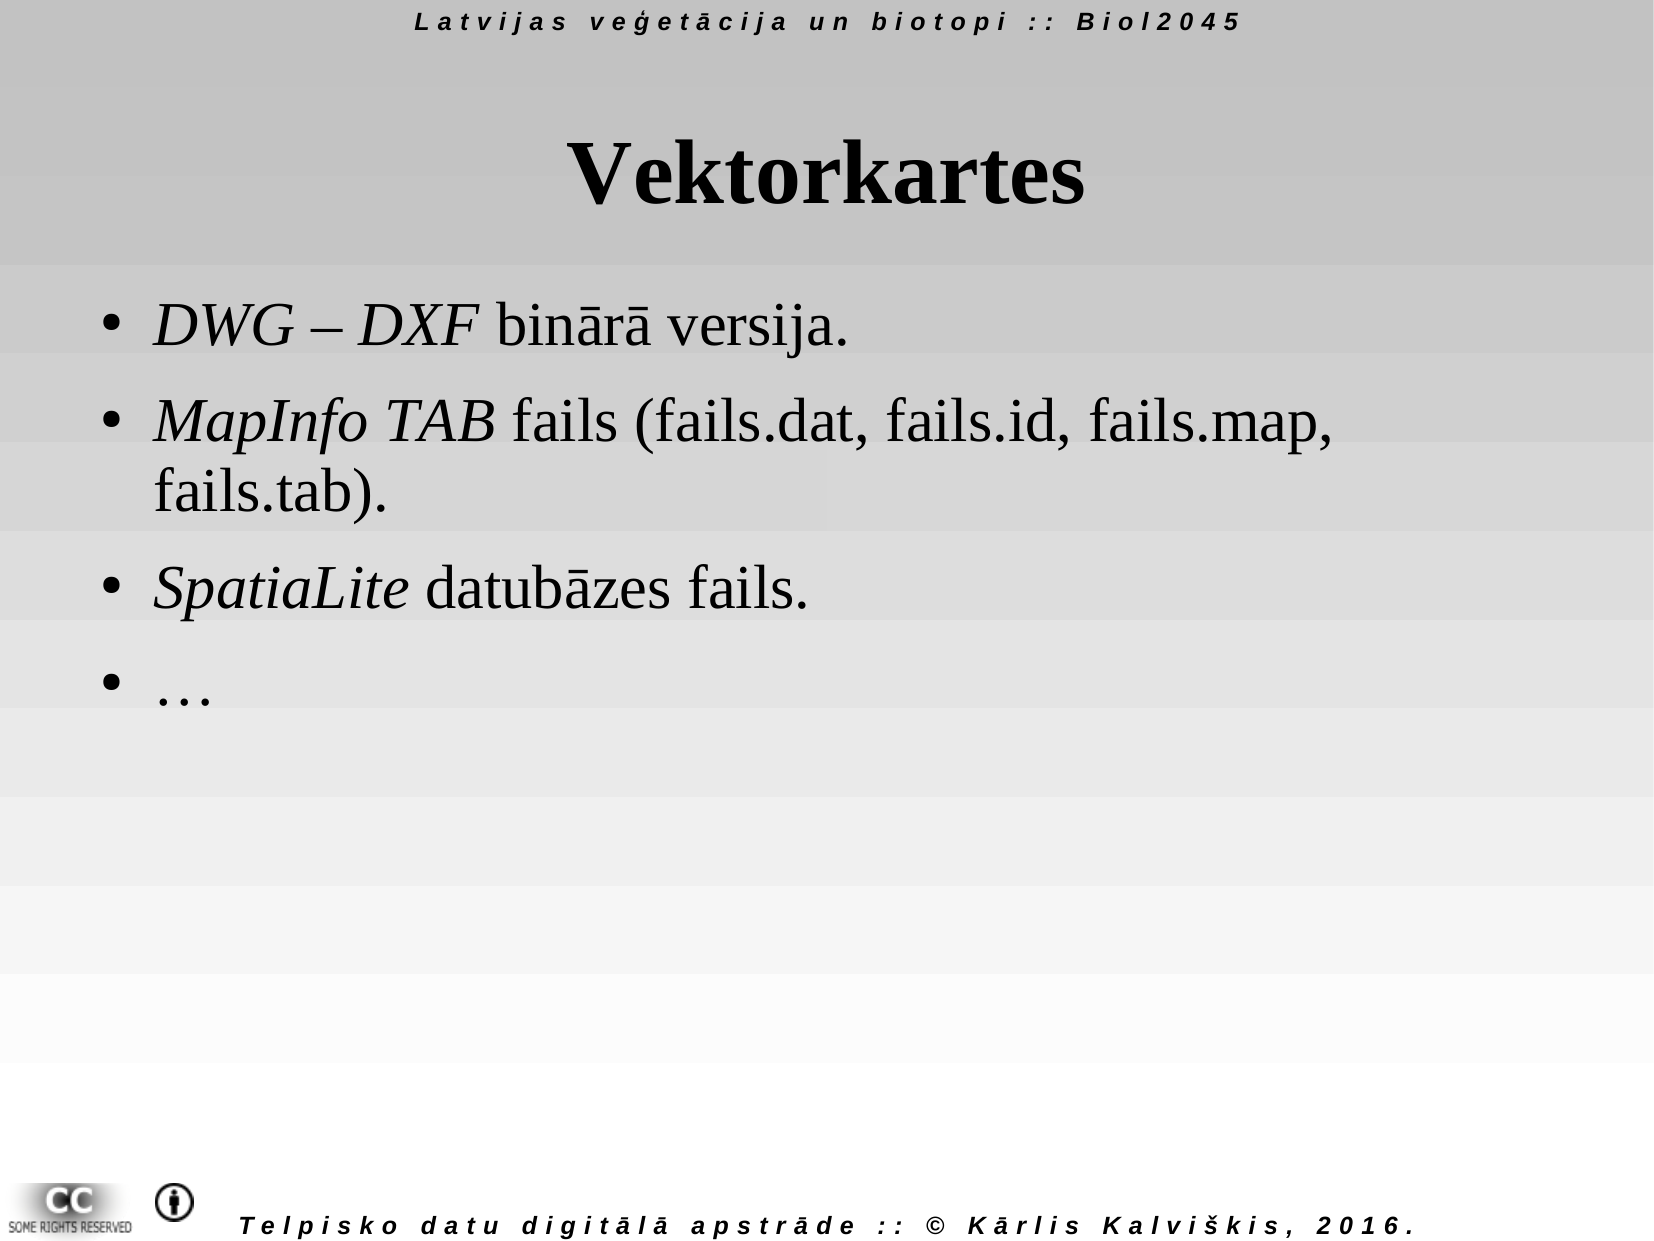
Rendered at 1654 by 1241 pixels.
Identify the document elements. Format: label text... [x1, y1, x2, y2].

picture [0, 0, 1654, 1241]
title Vektorkartes [29, 49, 1625, 296]
list DWG – DXF binārā versija. MapInfo TAB fails (fails.dat, fails.id, fails.map, fails.tab). SpatiaLite datubāzes fails. … [82, 289, 1571, 1098]
